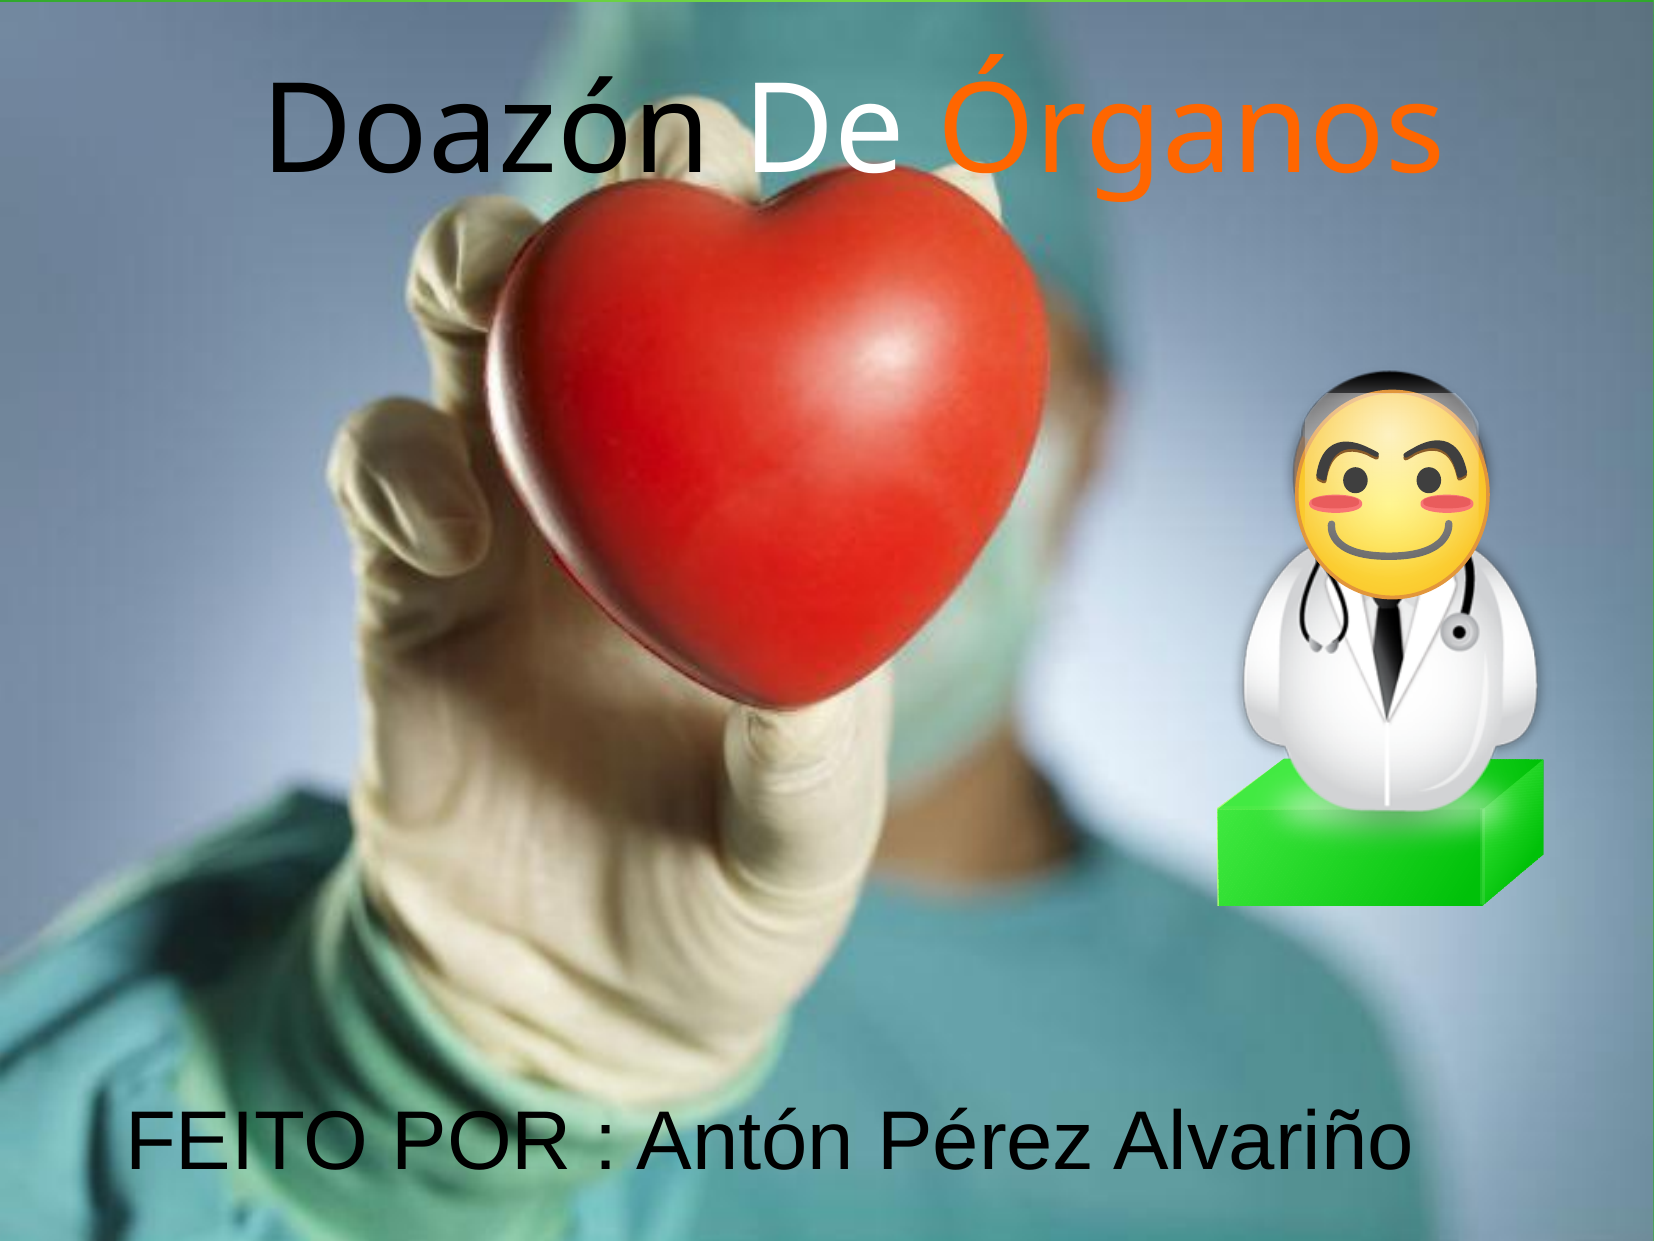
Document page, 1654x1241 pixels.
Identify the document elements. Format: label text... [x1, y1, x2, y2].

picture [0, 2, 1654, 1038]
subtitle Doazón De Órganos [109, 0, 1598, 484]
title FEITO POR : Antón Pérez Alvariño [0, 1038, 1654, 1241]
